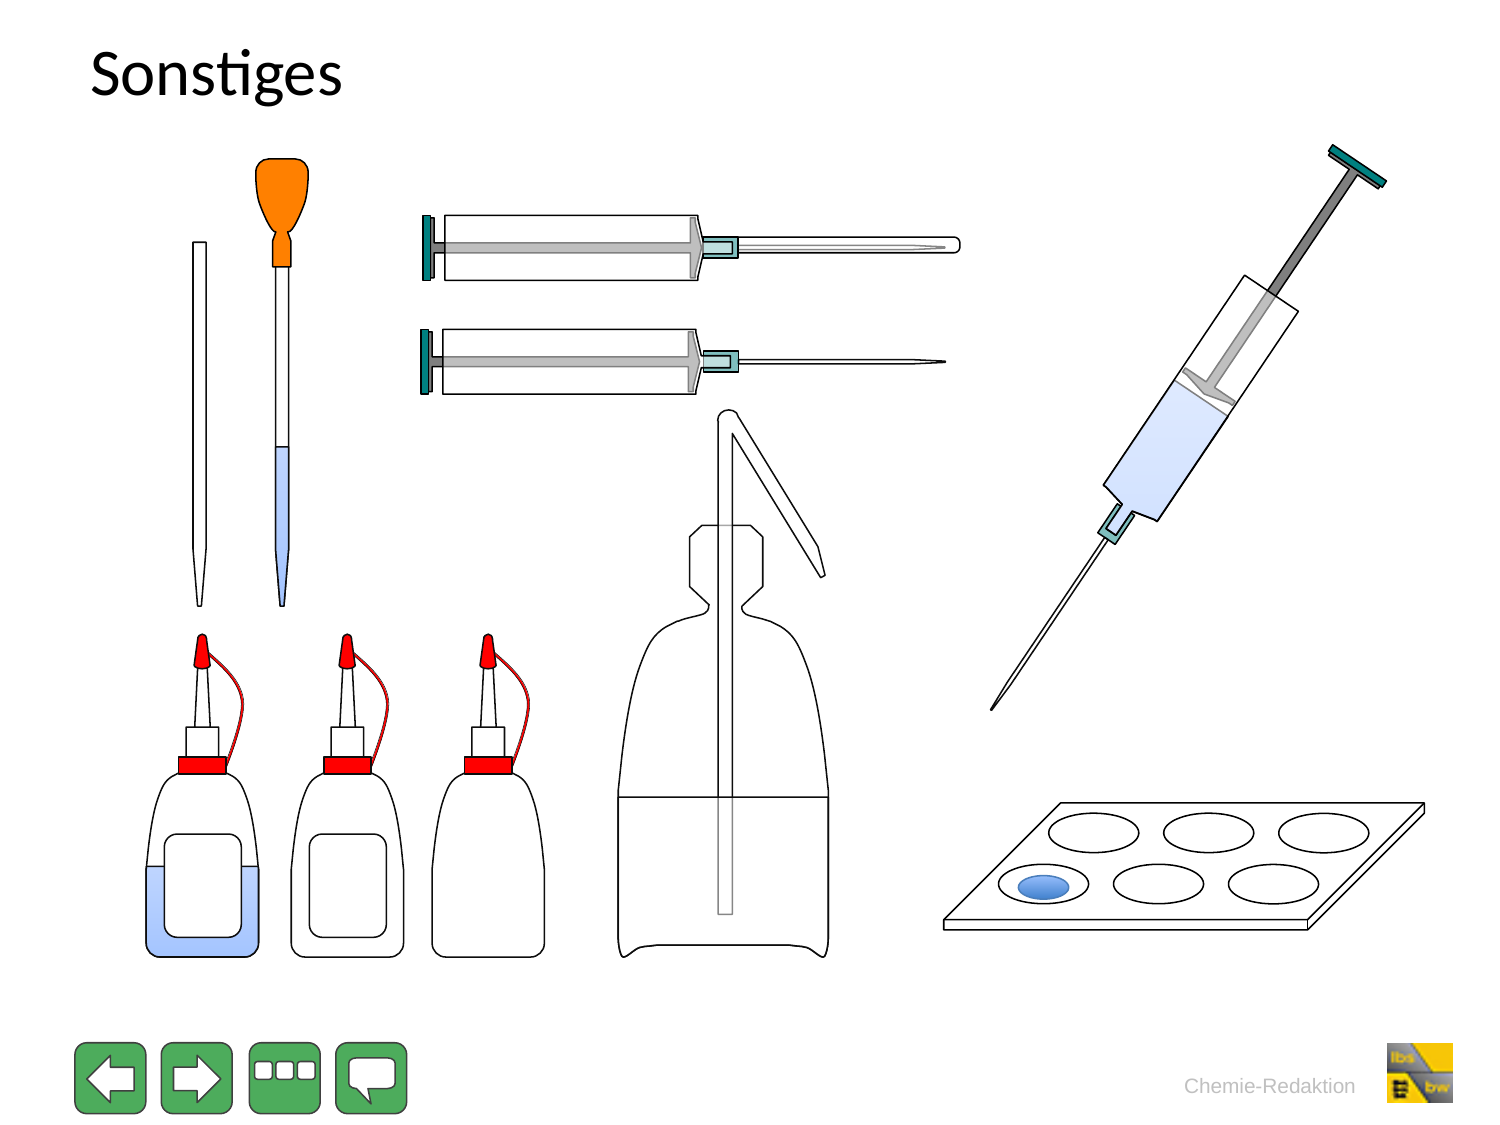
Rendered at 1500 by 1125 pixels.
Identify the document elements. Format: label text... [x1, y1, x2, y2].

title Sonstiges [75, 20, 1426, 110]
text_box [421, 329, 946, 395]
text_box [146, 634, 259, 958]
text_box [618, 409, 829, 958]
text_box [423, 215, 960, 281]
text_box [192, 242, 207, 607]
text_box [255, 158, 309, 607]
picture [1387, 1043, 1453, 1103]
text_box [432, 634, 545, 958]
text_box [943, 802, 1425, 930]
text_box [291, 634, 404, 958]
text_box [990, 144, 1387, 711]
